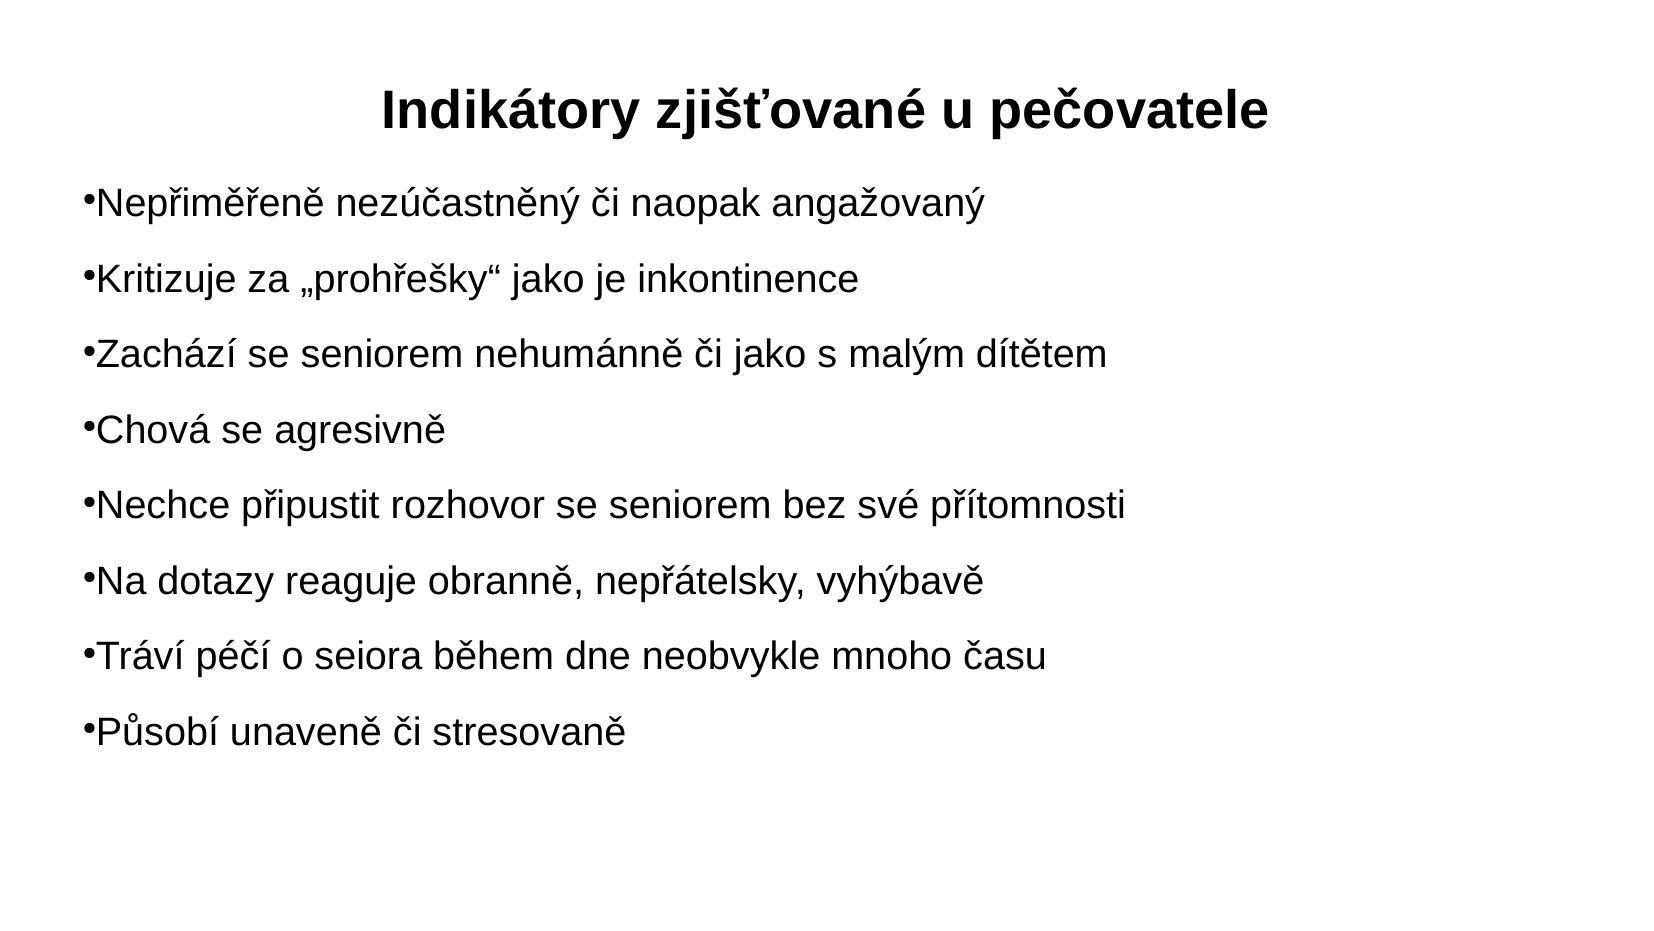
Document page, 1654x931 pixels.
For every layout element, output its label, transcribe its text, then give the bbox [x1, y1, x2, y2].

list Nepřiměřeně nezúčastněný či naopak angažovaný Kritizuje za „prohřešky“ jako je inkontinence Zachází se seniorem nehumánně či jako s malým dítětem Chová se agresivně Nechce připustit rozhovor se seniorem bez své přítomnosti Na dotazy reaguje obranně, nepřátelsky, vyhýbavě Tráví péčí o seiora během dne neobvykle mnoho času Působí unaveně či stresovaně [82, 177, 1571, 758]
title Indikátory zjišťované u pečovatele [82, 37, 1571, 177]
